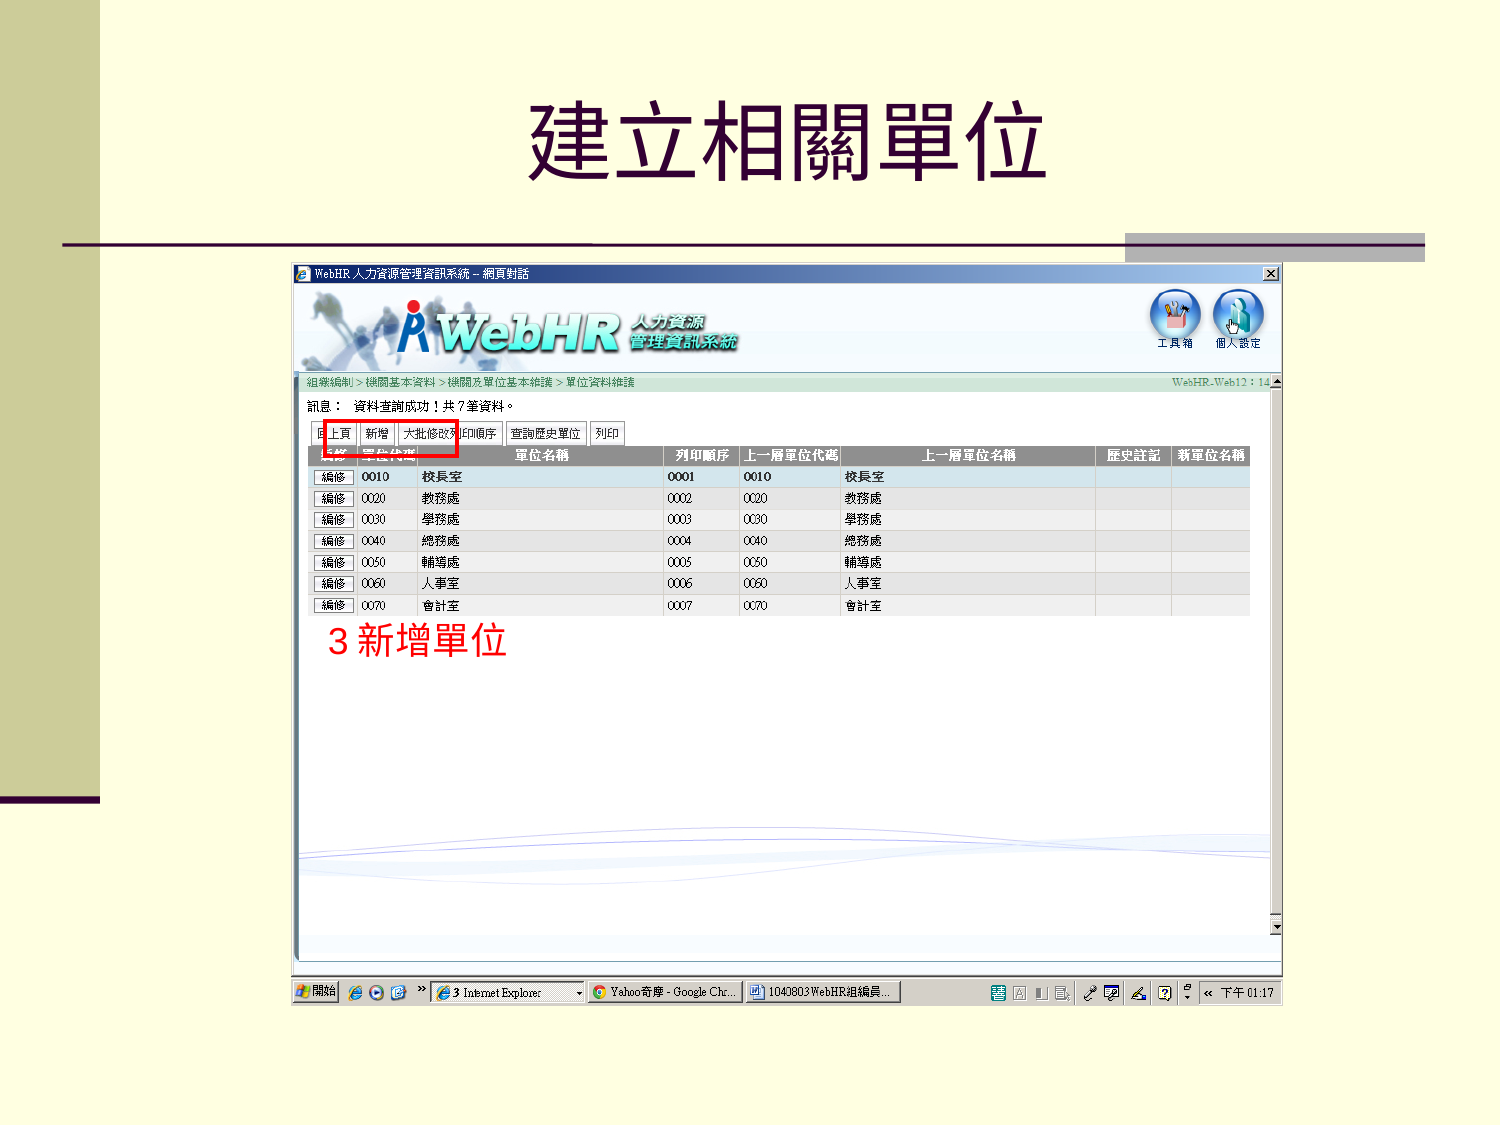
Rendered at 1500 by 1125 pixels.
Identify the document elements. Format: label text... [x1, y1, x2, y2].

title 建立相關單位 [150, 45, 1426, 234]
picture [291, 262, 1283, 1006]
text_box 3新增單位 [312, 609, 515, 670]
